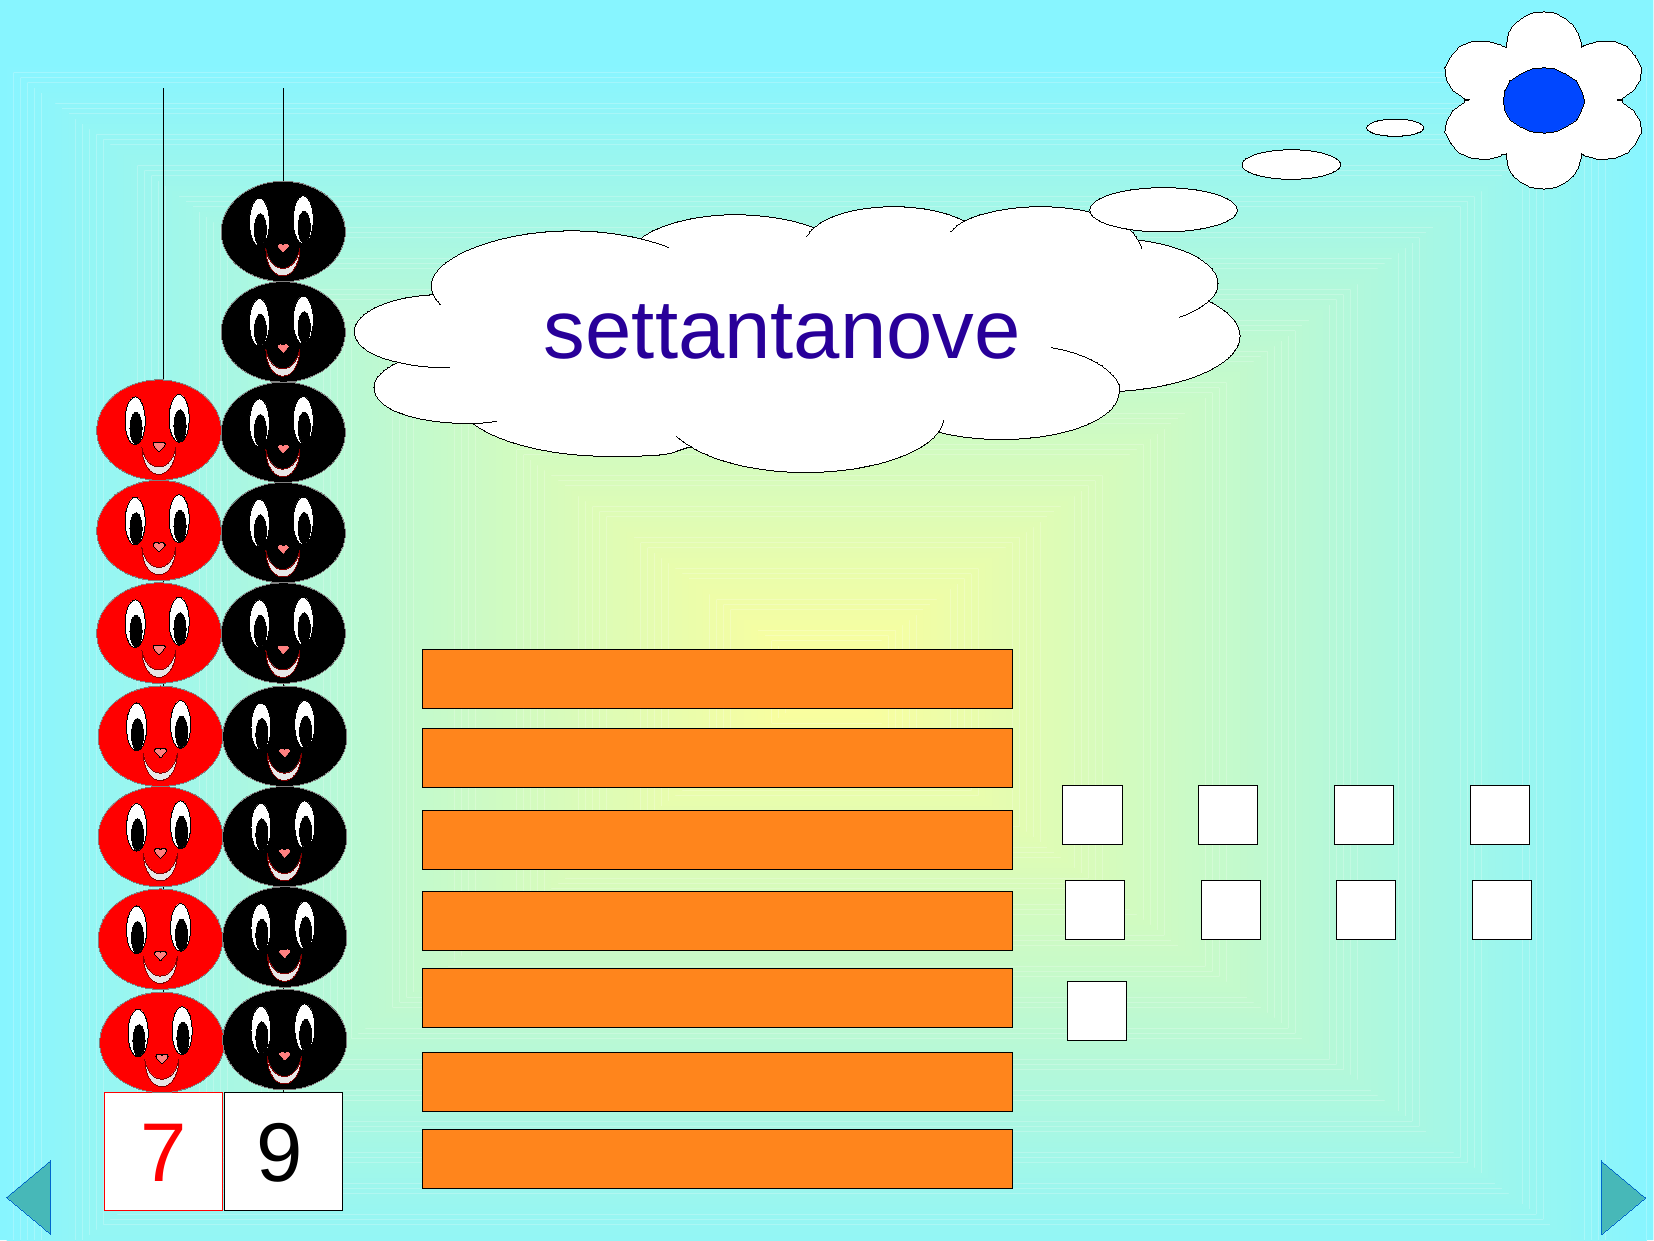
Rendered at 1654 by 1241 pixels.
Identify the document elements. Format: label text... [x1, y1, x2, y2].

text_box [1198, 785, 1258, 845]
text_box [422, 1052, 1013, 1112]
text_box 7 9 [88, 1098, 355, 1207]
text_box [354, 187, 1241, 473]
text_box [6, 1160, 51, 1235]
text_box [1065, 880, 1125, 940]
text_box [422, 1129, 1013, 1189]
text_box [1242, 149, 1341, 180]
text_box [1062, 785, 1123, 845]
text_box [99, 989, 347, 1098]
text_box [1334, 785, 1394, 845]
text_box [422, 649, 1013, 709]
text_box [1366, 119, 1424, 137]
text_box [422, 728, 1013, 788]
text_box [1336, 880, 1396, 940]
text_box [224, 1207, 343, 1211]
text_box [96, 181, 346, 684]
text_box [422, 968, 1013, 1028]
text_box [1472, 880, 1532, 940]
text_box [1067, 981, 1127, 1041]
text_box settantanove [472, 276, 1093, 384]
text_box [98, 685, 347, 990]
text_box [1601, 1160, 1646, 1235]
text_box [422, 810, 1013, 870]
text_box [1470, 785, 1530, 845]
text_box [224, 1092, 343, 1098]
text_box [1201, 880, 1261, 940]
text_box [1444, 11, 1642, 190]
text_box [422, 891, 1013, 951]
text_box [104, 1207, 223, 1211]
